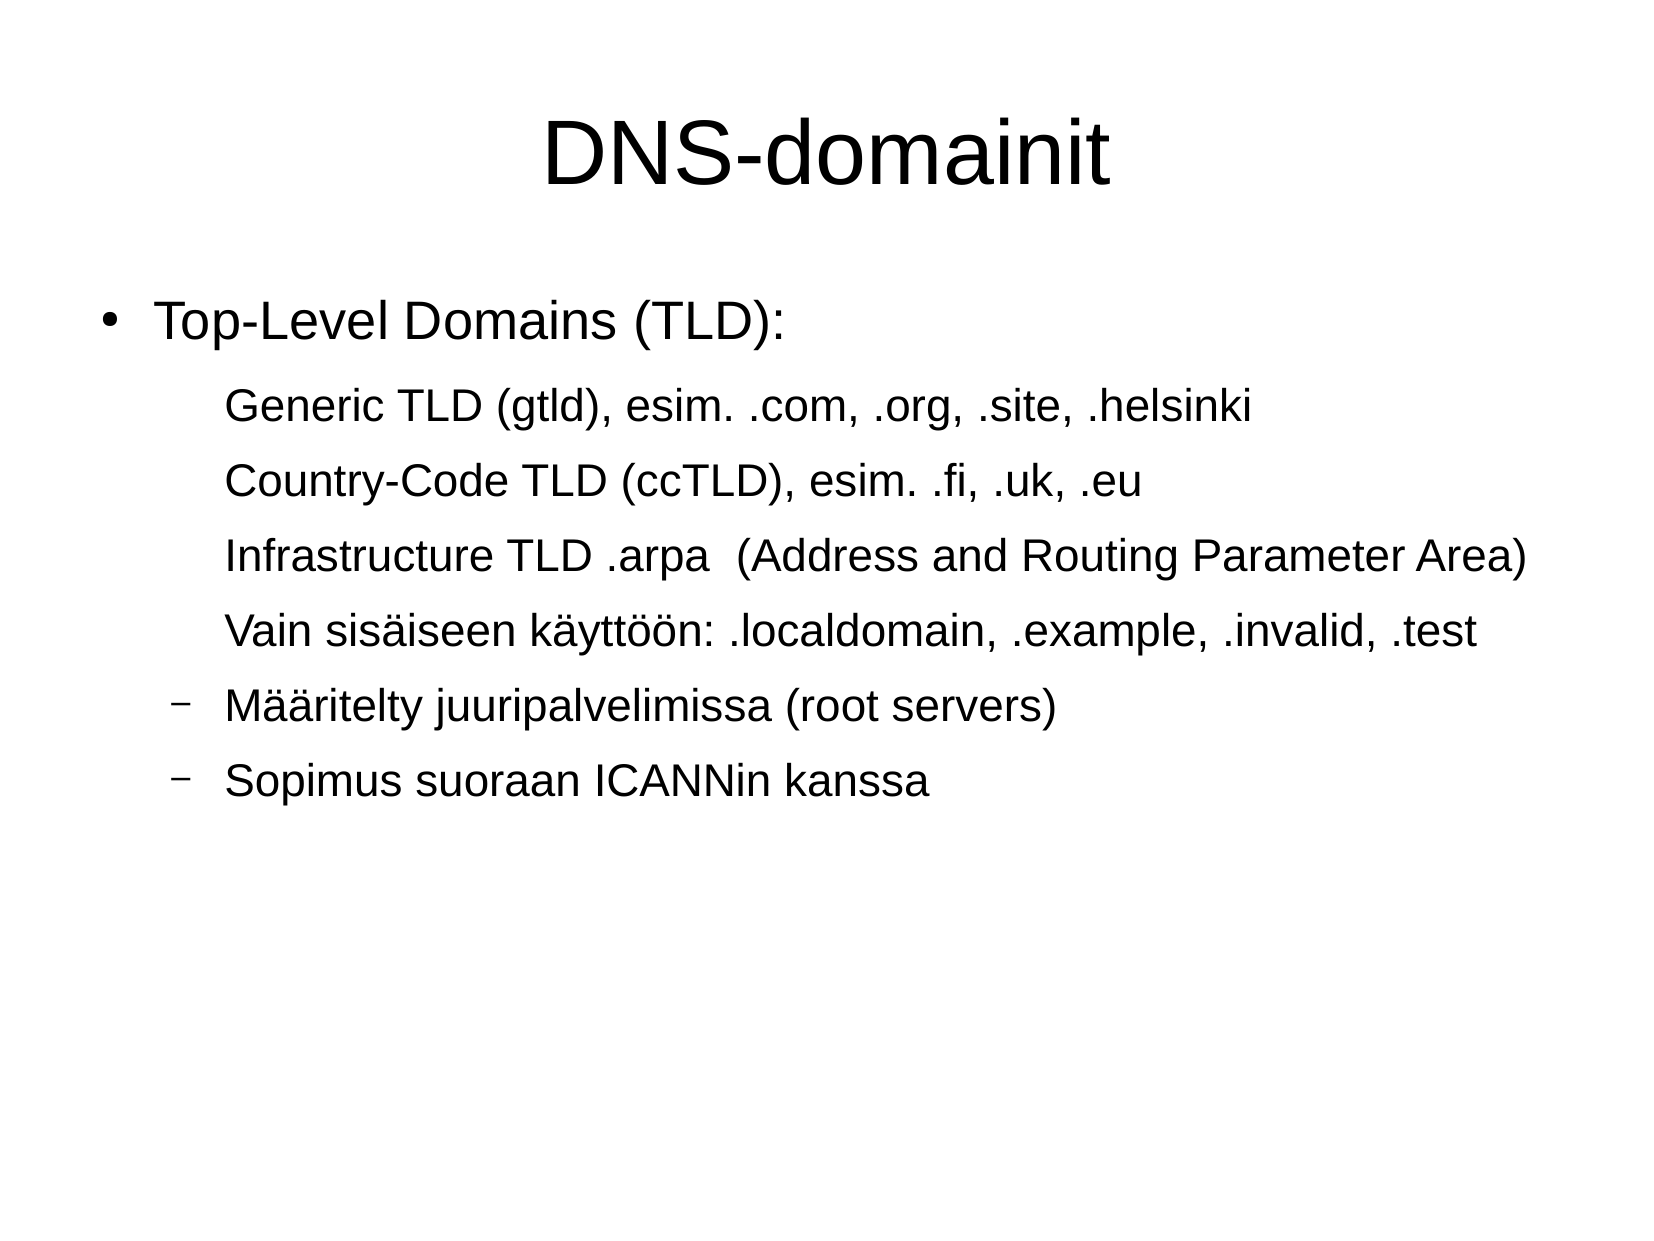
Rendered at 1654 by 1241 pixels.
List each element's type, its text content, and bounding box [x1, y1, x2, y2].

title DNS-domainit [82, 49, 1571, 257]
list Top-Level Domains (TLD): Generic TLD (gtld), esim. .com, .org, .site, .helsinki Country-Code TLD (ccTLD), esim. .fi, .uk, .eu Infrastructure TLD .arpa (Address and Routing Parameter Area) Vain sisäiseen käyttöön: .localdomain, .example, .invalid, .test Määritelty juuripalvelimissa (root servers) Sopimus suoraan ICANNin kanssa [82, 290, 1571, 1010]
